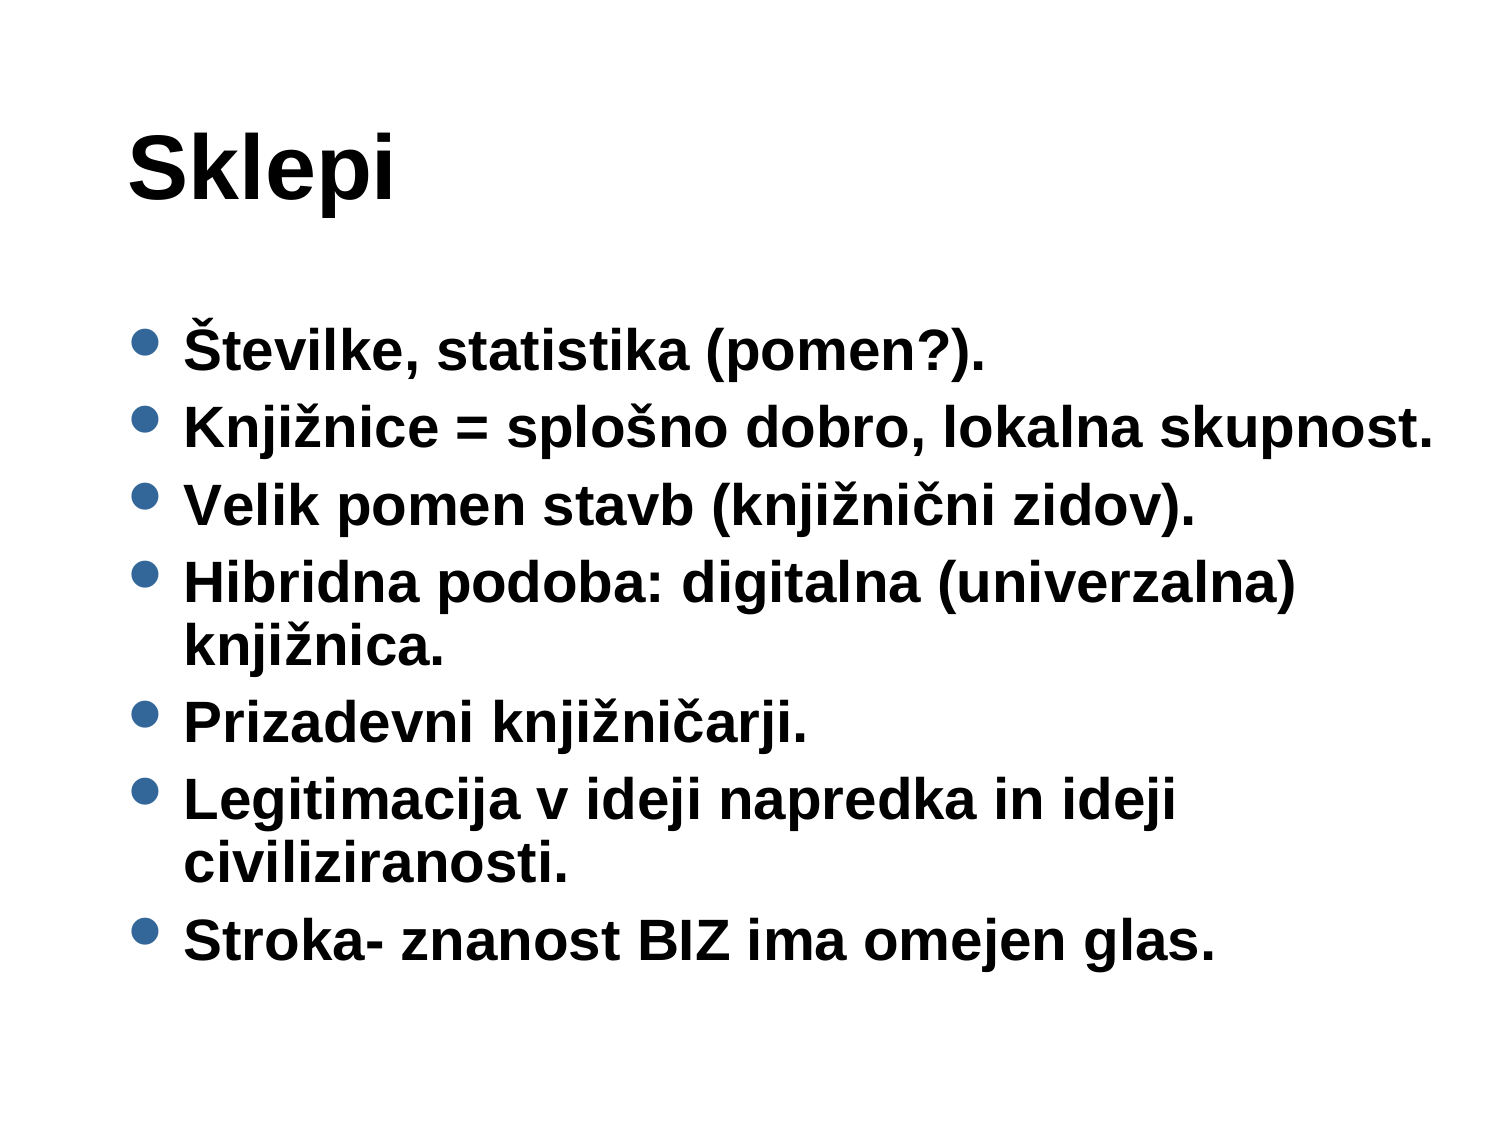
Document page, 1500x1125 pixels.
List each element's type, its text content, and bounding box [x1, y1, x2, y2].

title Sklepi [112, 37, 1388, 225]
list Številke, statistika (pomen?). Knjižnice = splošno dobro, lokalna skupnost. Velik pomen stavb (knjižnični zidov). Hibridna podoba: digitalna (univerzalna) knjižnica. Prizadevni knjižničarji. Legitimacija v ideji napredka in ideji civiliziranosti. Stroka- znanost BIZ ima omejen glas. [112, 312, 1459, 1059]
